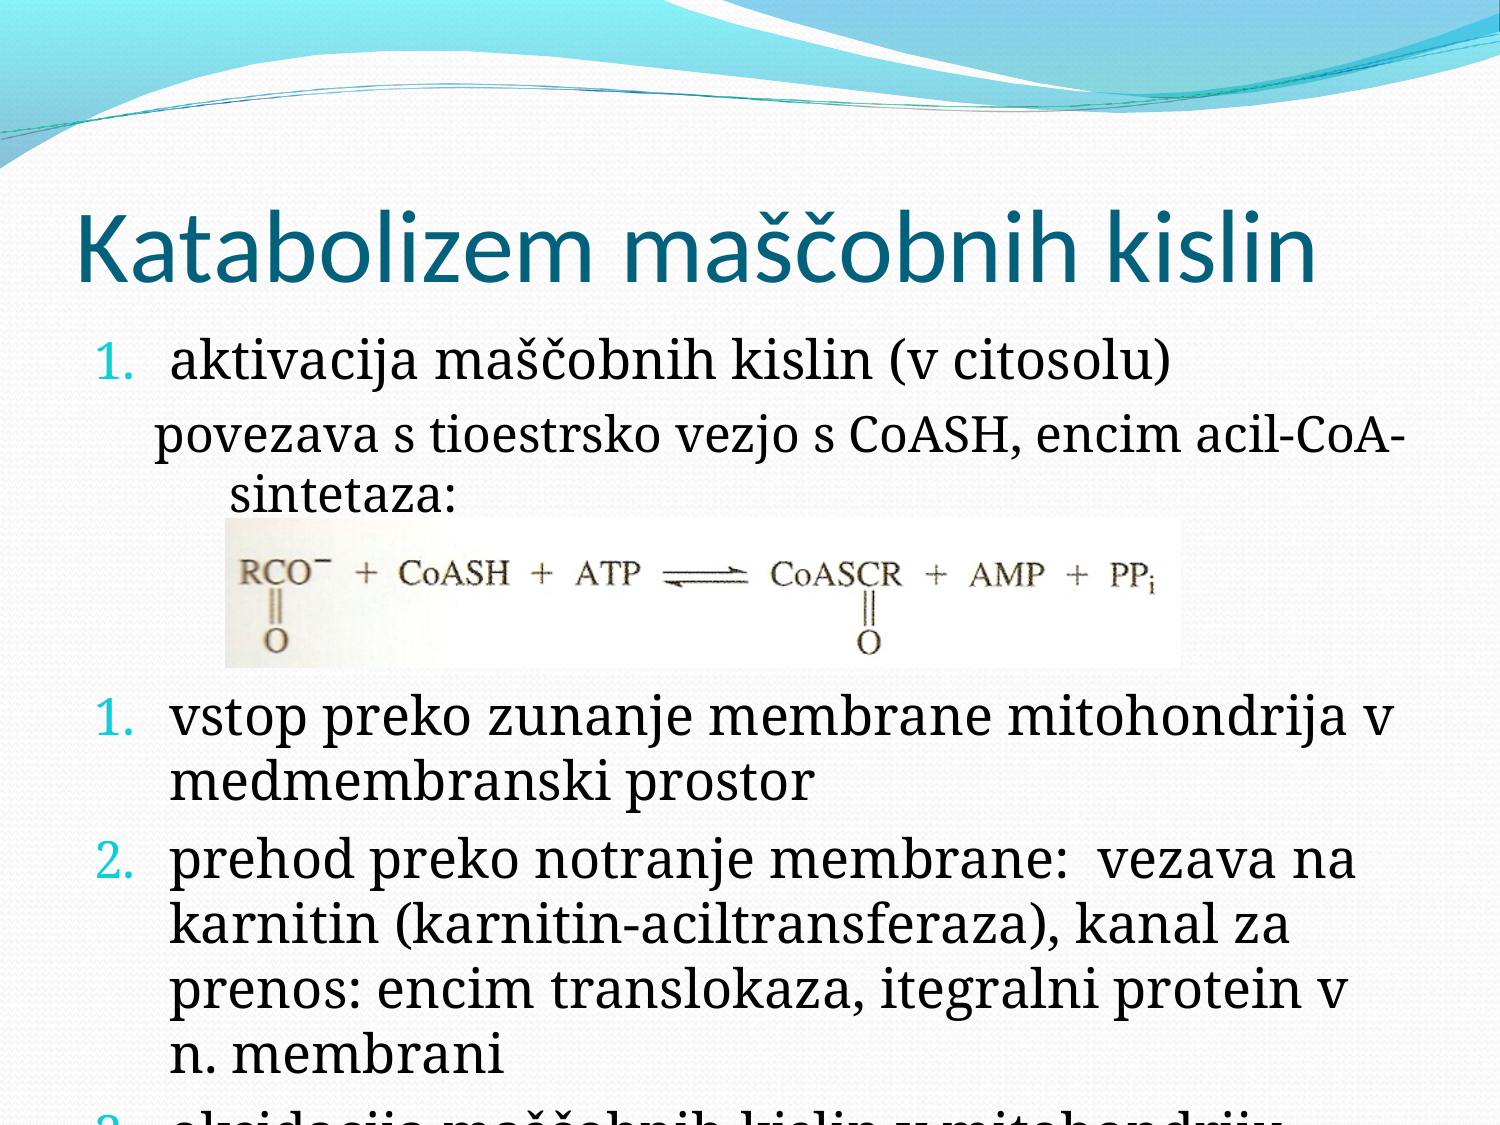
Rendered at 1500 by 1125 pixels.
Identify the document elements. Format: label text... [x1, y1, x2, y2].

title Katabolizem maščobnih kislin [75, 45, 1426, 304]
list aktivacija maščobnih kislin (v citosolu) povezava s tioestrsko vezjo s CoASH, encim acil-CoA-sintetaza: vstop preko zunanje membrane mitohondrija v medmembranski prostor prehod preko notranje membrane: vezava na karnitin (karnitin-aciltransferaza), kanal za prenos: encim translokaza, itegralni protein v n. membrani oksidacija maščobnih kislin v mitohondriju [75, 317, 1426, 1125]
picture [225, 518, 1181, 668]
picture [0, 0, 1500, 1125]
